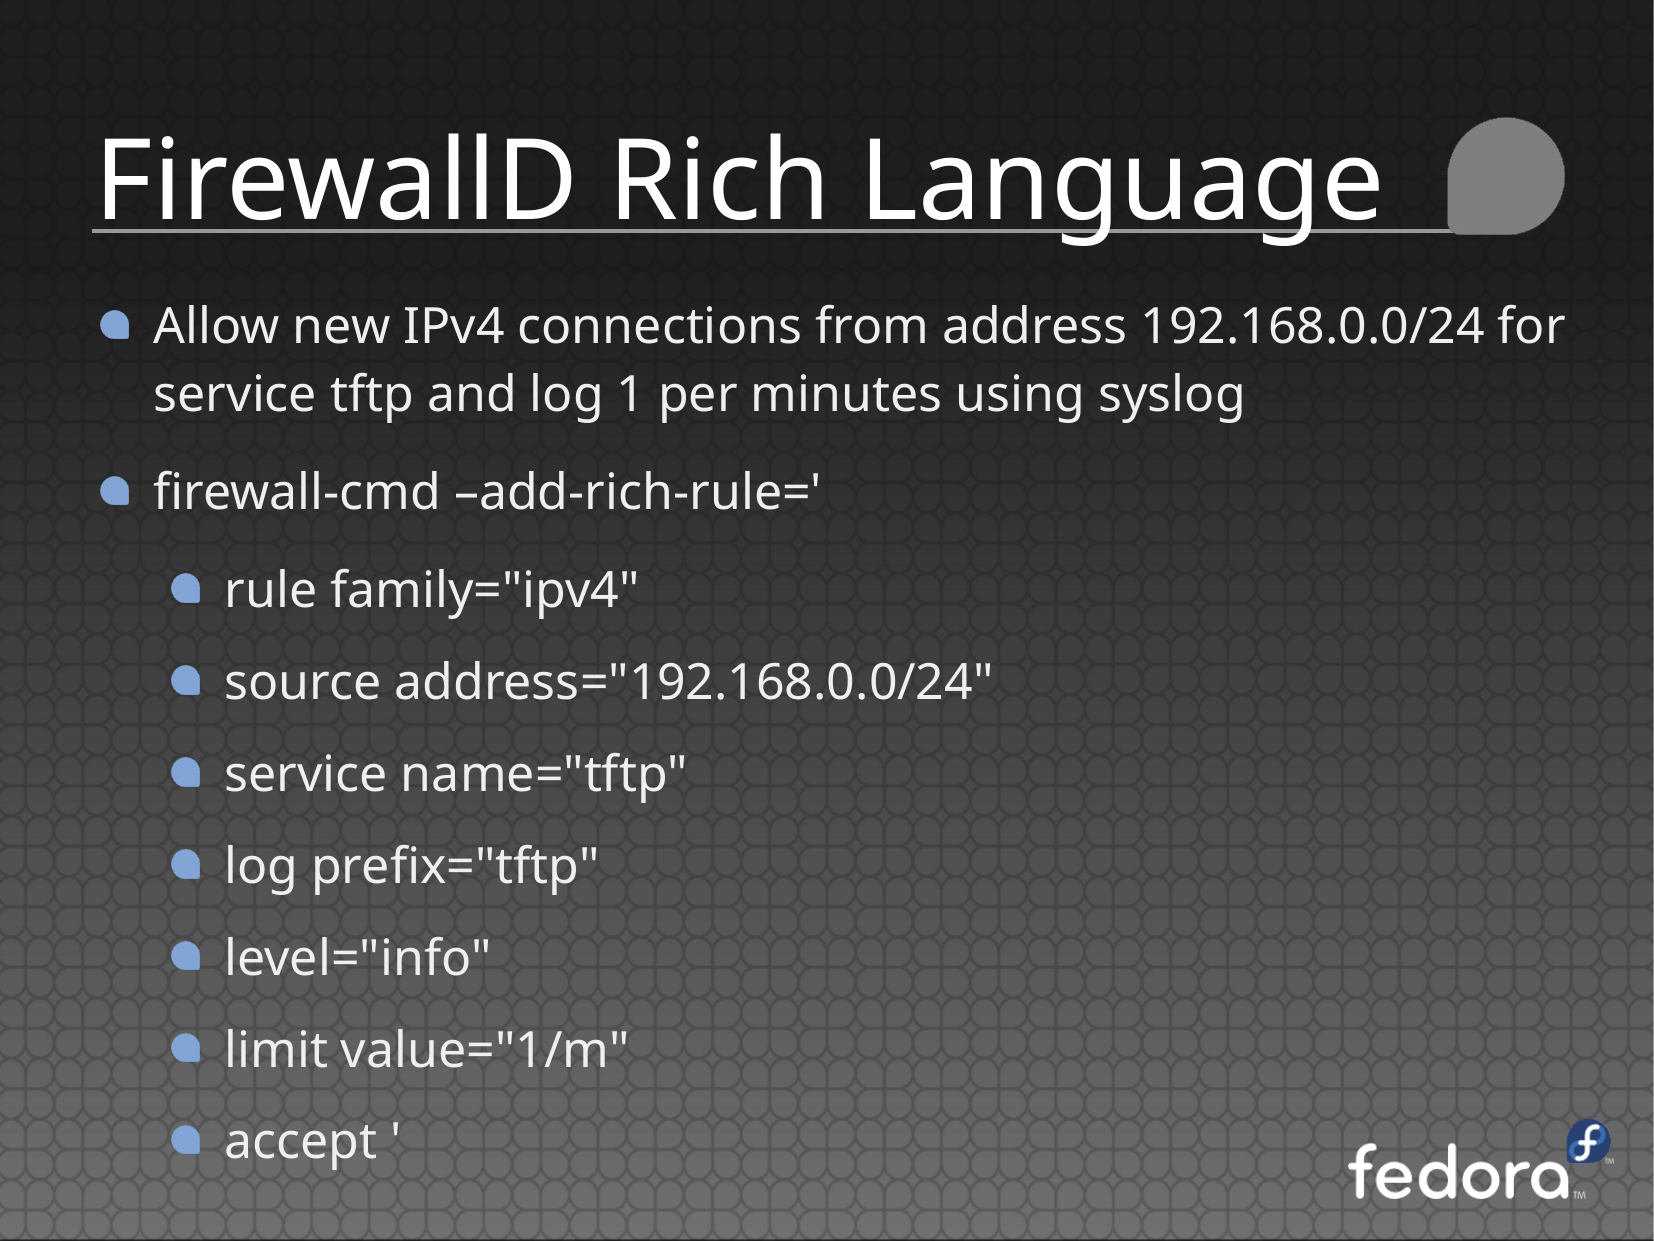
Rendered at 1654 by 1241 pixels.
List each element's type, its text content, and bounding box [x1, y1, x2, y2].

title FirewallD Rich Language [94, 100, 1443, 251]
picture [0, 0, 1654, 1241]
list Allow new IPv4 connections from address 192.168.0.0/24 for service tftp and log 1 per minutes using syslog firewall-cmd –add-rich-rule=' rule family="ipv4" source address="192.168.0.0/24" service name="tftp" log prefix="tftp" level="info" limit value="1/m" accept ' [82, 290, 1571, 1094]
